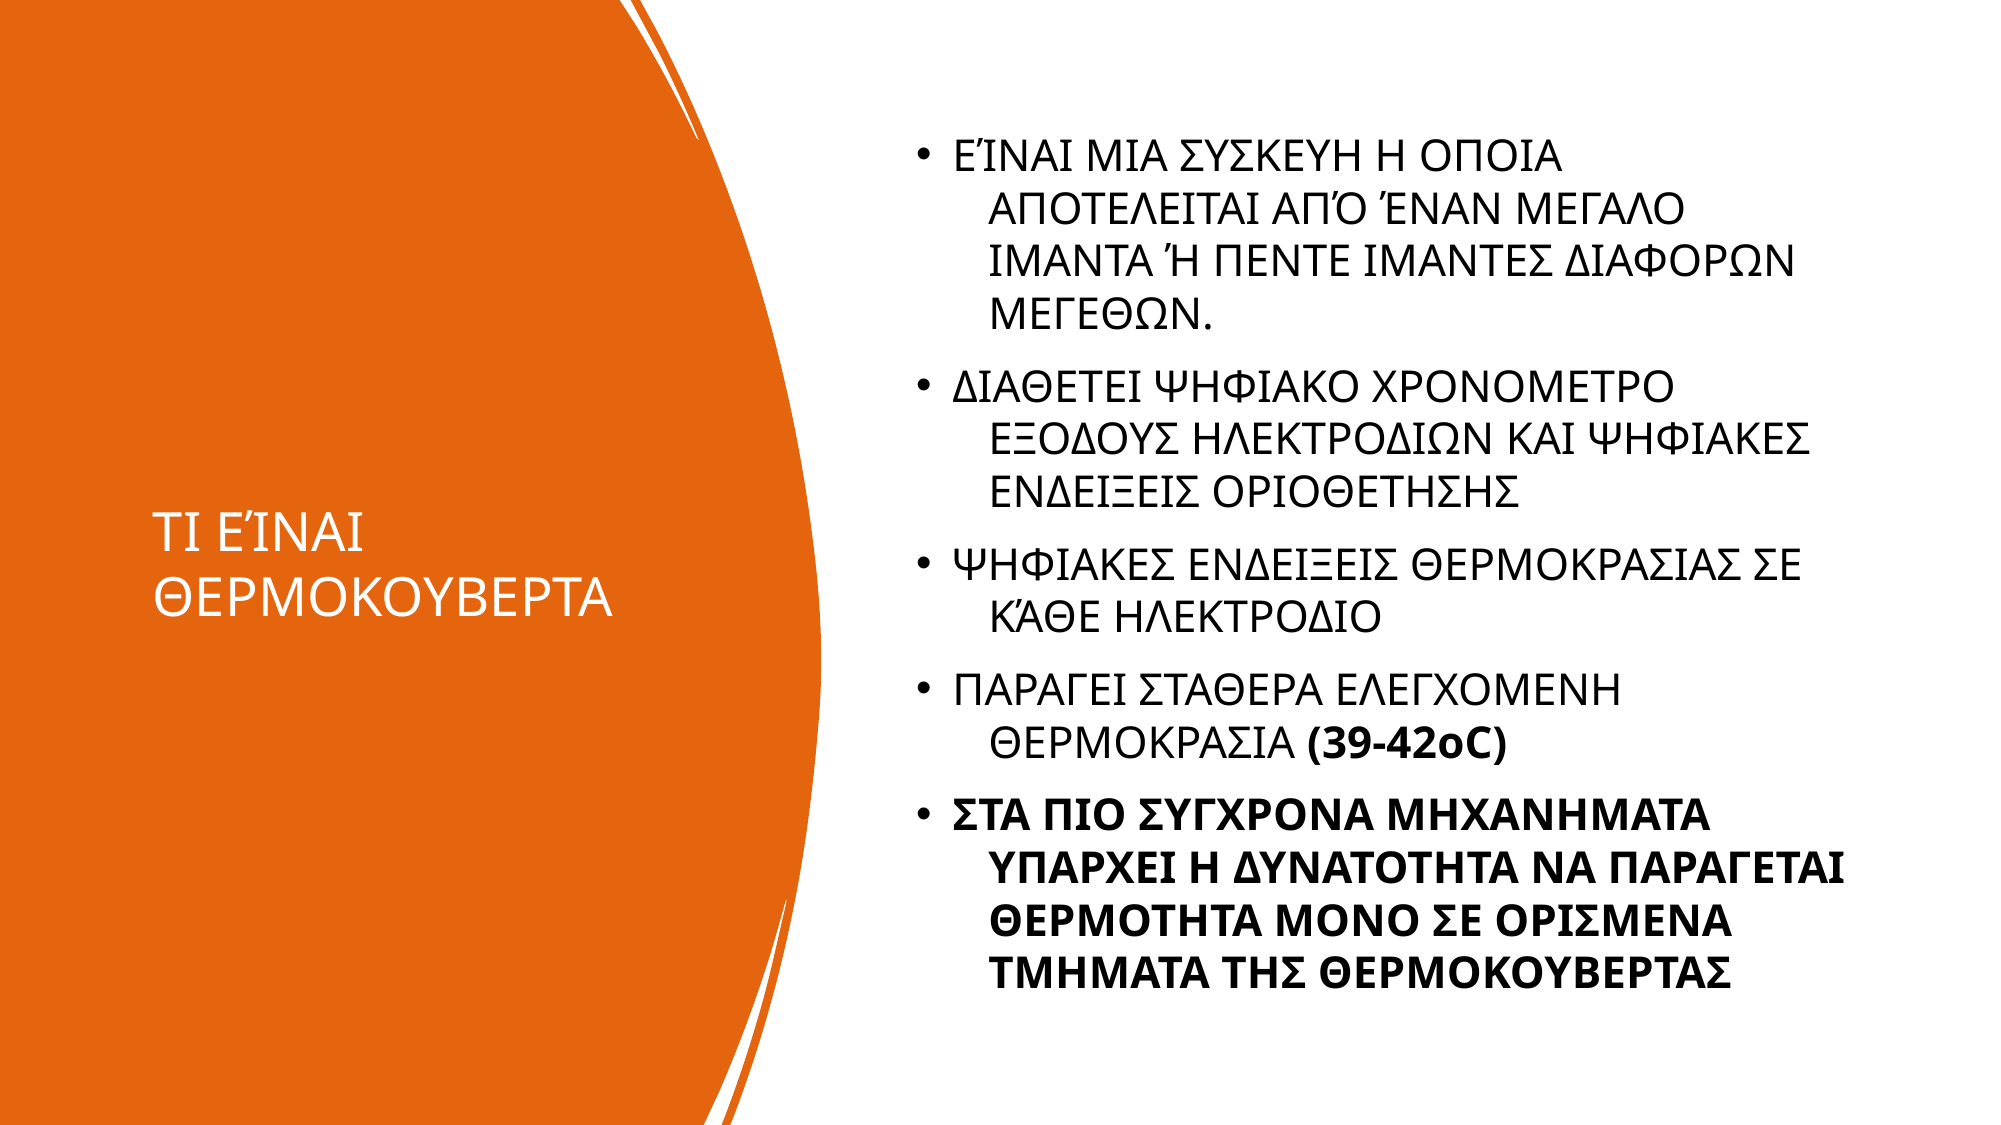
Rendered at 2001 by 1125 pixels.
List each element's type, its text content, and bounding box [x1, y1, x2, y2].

text_box [0, 0, 2000, 1125]
list ΕΊΝΑΙ ΜΙΑ ΣΥΣΚΕΥΗ Η ΟΠΟΙΑ ΑΠΟΤΕΛΕΙΤΑΙ ΑΠΌ ΈΝΑΝ ΜΕΓΑΛΟ ΙΜΑΝΤΑ Ή ΠΕΝΤΕ ΙΜΑΝΤΕΣ ΔΙΑΦΟΡΩΝ ΜΕΓΕΘΩΝ. ΔΙΑΘΕΤΕΙ ΨΗΦΙΑΚΟ ΧΡΟΝΟΜΕΤΡΟ ΕΞΟΔΟΥΣ ΗΛΕΚΤΡΟΔΙΩΝ ΚΑΙ ΨΗΦΙΑΚΕΣ ΕΝΔΕΙΞΕΙΣ ΟΡΙΟΘΕΤΗΣΗΣ ΨΗΦΙΑΚΕΣ ΕΝΔΕΙΞΕΙΣ ΘΕΡΜΟΚΡΑΣΙΑΣ ΣΕ ΚΆΘΕ ΗΛΕΚΤΡΟΔΙΟ ΠΑΡΑΓΕΙ ΣΤΑΘΕΡΑ ΕΛΕΓΧΟΜΕΝΗ ΘΕΡΜΟΚΡΑΣΙΑ (39-42oC) ΣΤΑ ΠΙΟ ΣΥΓΧΡΟΝΑ ΜΗΧΑΝΗΜΑΤΑ ΥΠΑΡΧΕΙ Η ΔΥΝΑΤΟΤΗΤΑ ΝΑ ΠΑΡΑΓΕΤΑΙ ΘΕΡΜΟΤΗΤΑ ΜΟΝΟ ΣΕ ΟΡΙΣΜΕΝΑ ΤΜΗΜΑΤΑ ΤΗΣ ΘΕΡΜΟΚΟΥΒΕΡΤΑΣ [901, 105, 1863, 1020]
title ΤΙ ΕΊΝΑΙ ΘΕΡΜΟΚΟΥΒΕΡΤΑ [138, 105, 661, 1020]
